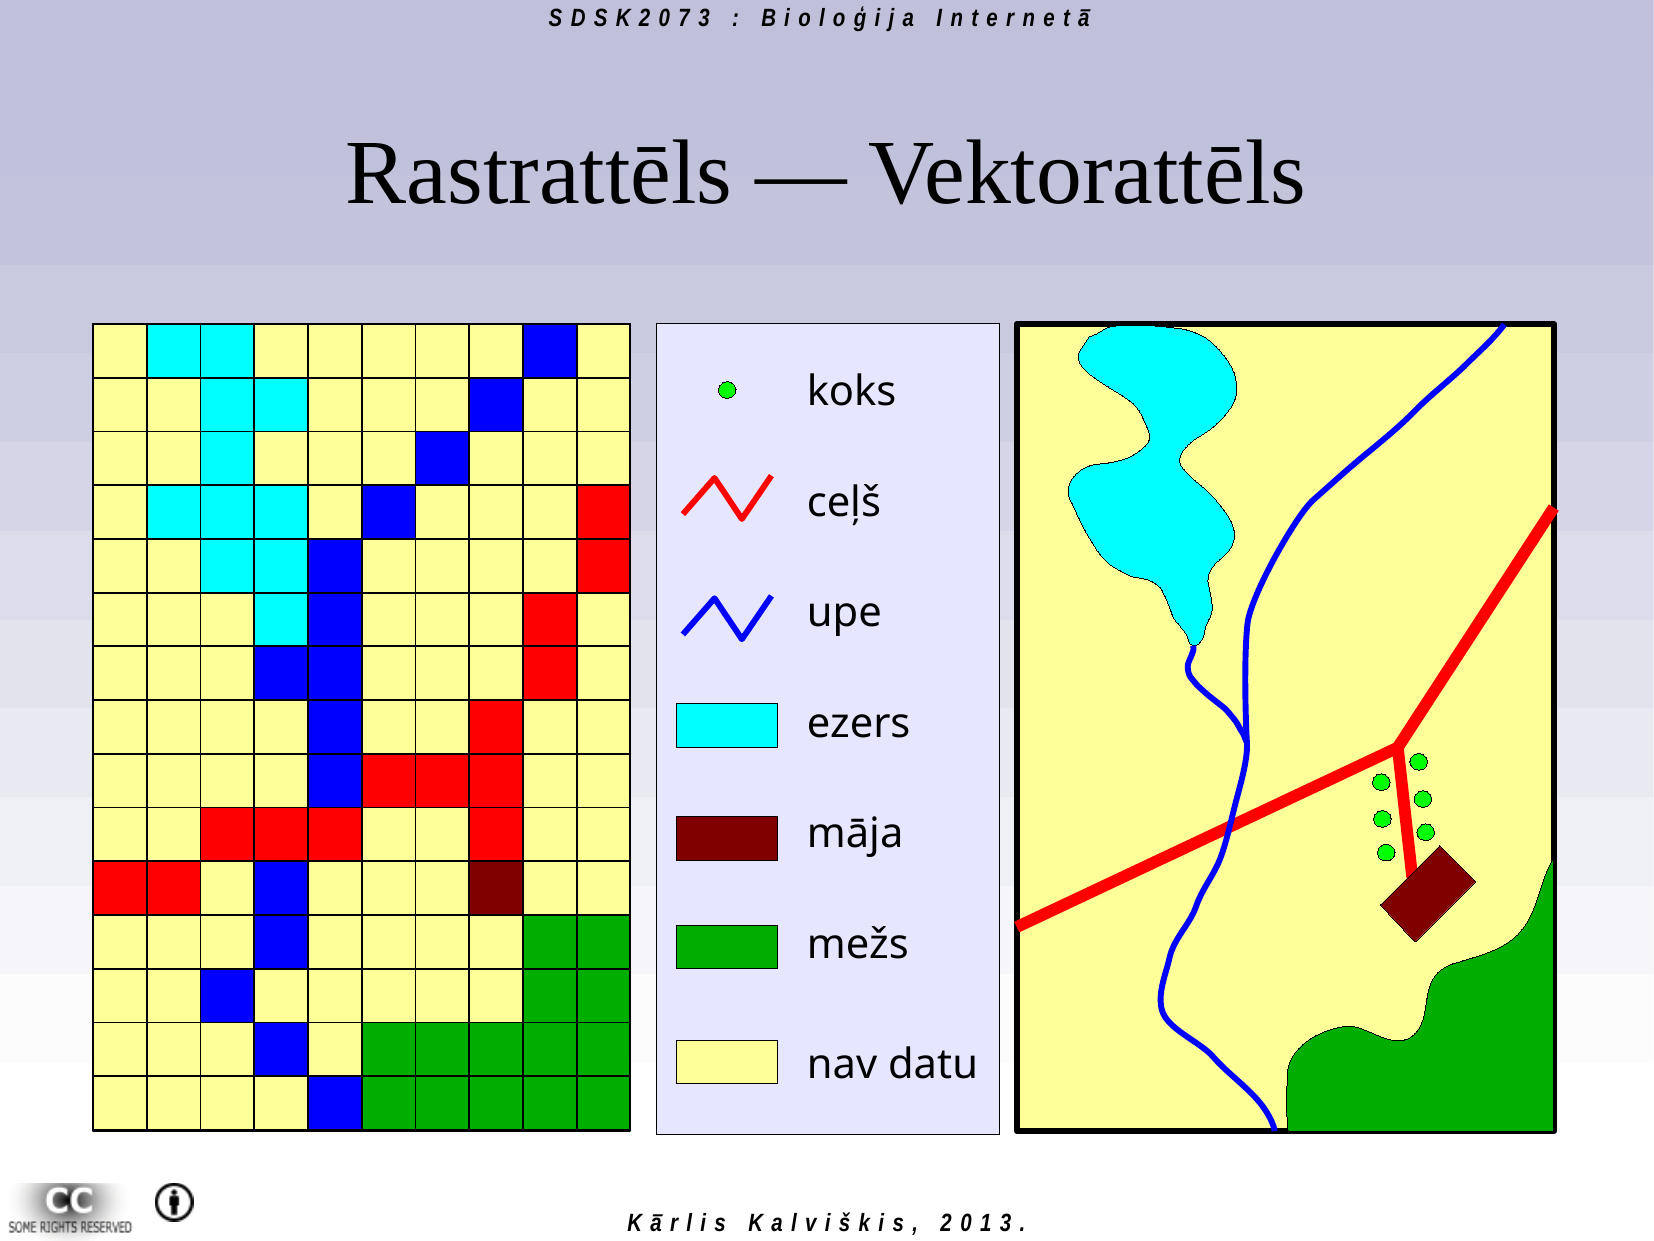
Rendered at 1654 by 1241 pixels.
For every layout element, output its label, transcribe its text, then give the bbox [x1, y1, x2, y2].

text_box ceļš [806, 475, 881, 525]
text_box [656, 323, 1000, 1135]
text_box [1164, 520, 1554, 1132]
text_box [1016, 837, 1271, 1132]
text_box mežs [806, 917, 907, 967]
text_box [1016, 323, 1501, 920]
text_box ezers [806, 696, 908, 746]
text_box nav datu [806, 1038, 975, 1087]
text_box koks [806, 364, 894, 414]
text_box [94, 325, 629, 1130]
title Rastrattēls — Vektorattēls [29, 49, 1625, 296]
text_box māja [806, 807, 901, 856]
text_box upe [806, 586, 879, 635]
text_box [1236, 323, 1554, 816]
picture [0, 0, 1654, 1241]
